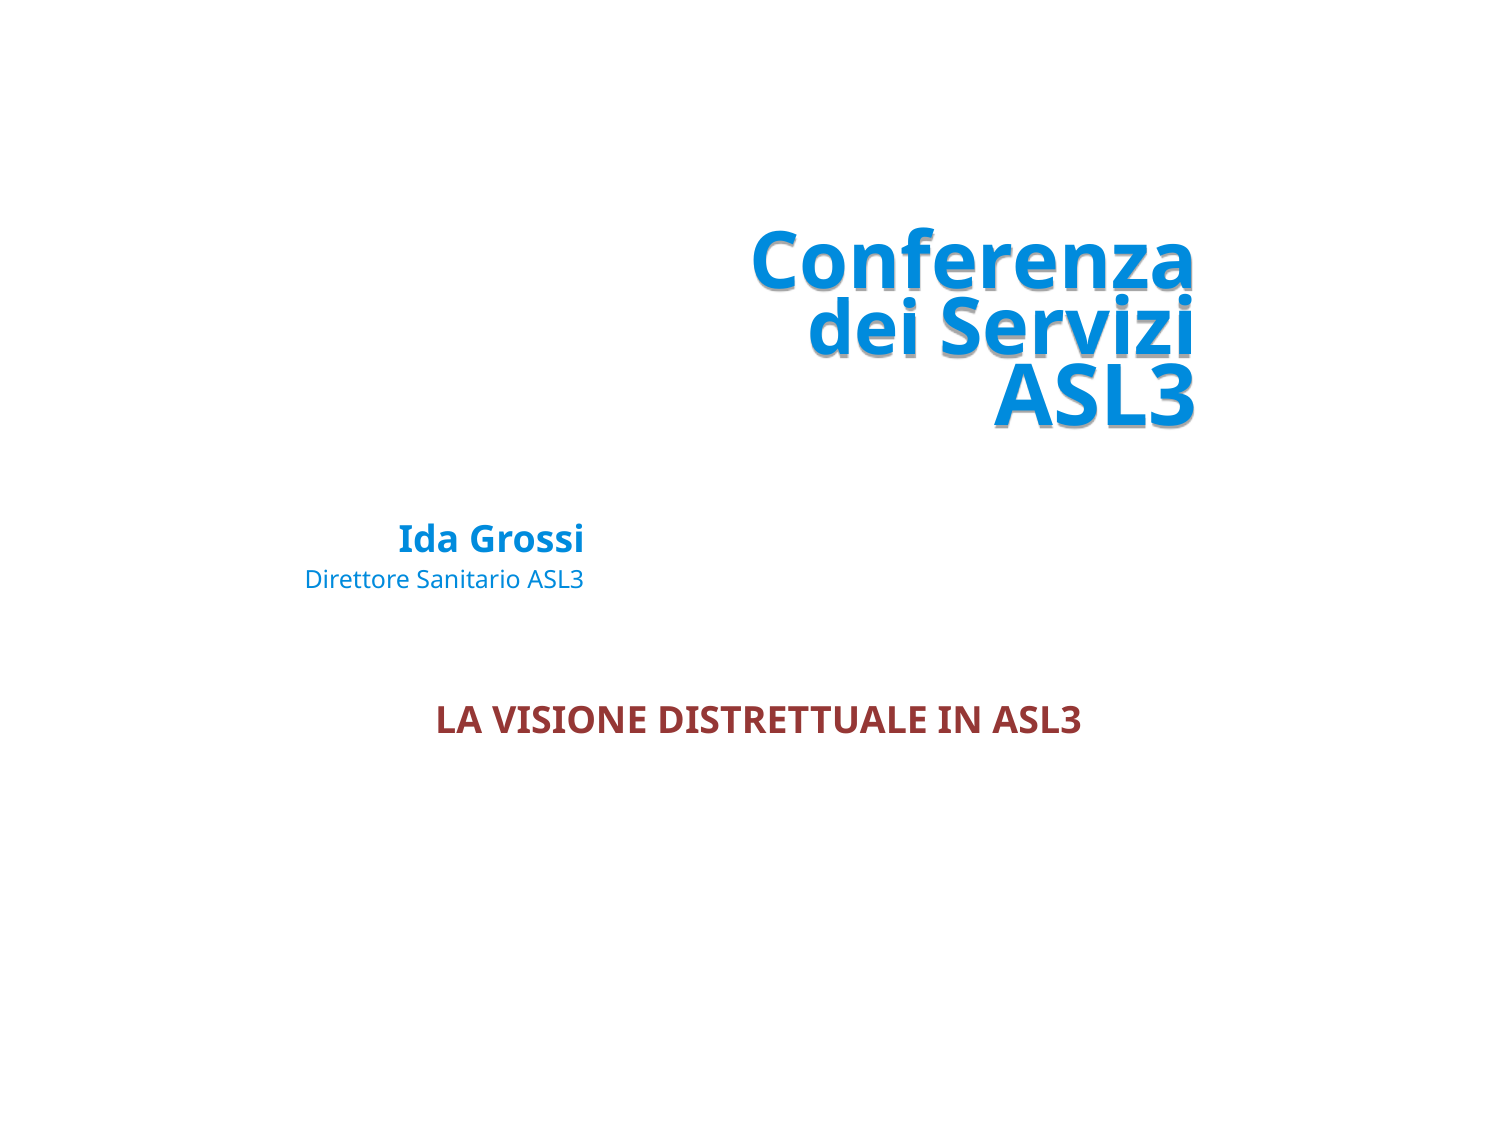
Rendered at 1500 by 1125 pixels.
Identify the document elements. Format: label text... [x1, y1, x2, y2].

title Conferenza dei Servizi ASL3 [734, 222, 1302, 454]
text_box LA VISIONE DISTRETTUALE IN ASL3 [268, 684, 1259, 748]
text_box Ida Grossi Direttore Sanitario ASL3 [289, 453, 1241, 684]
